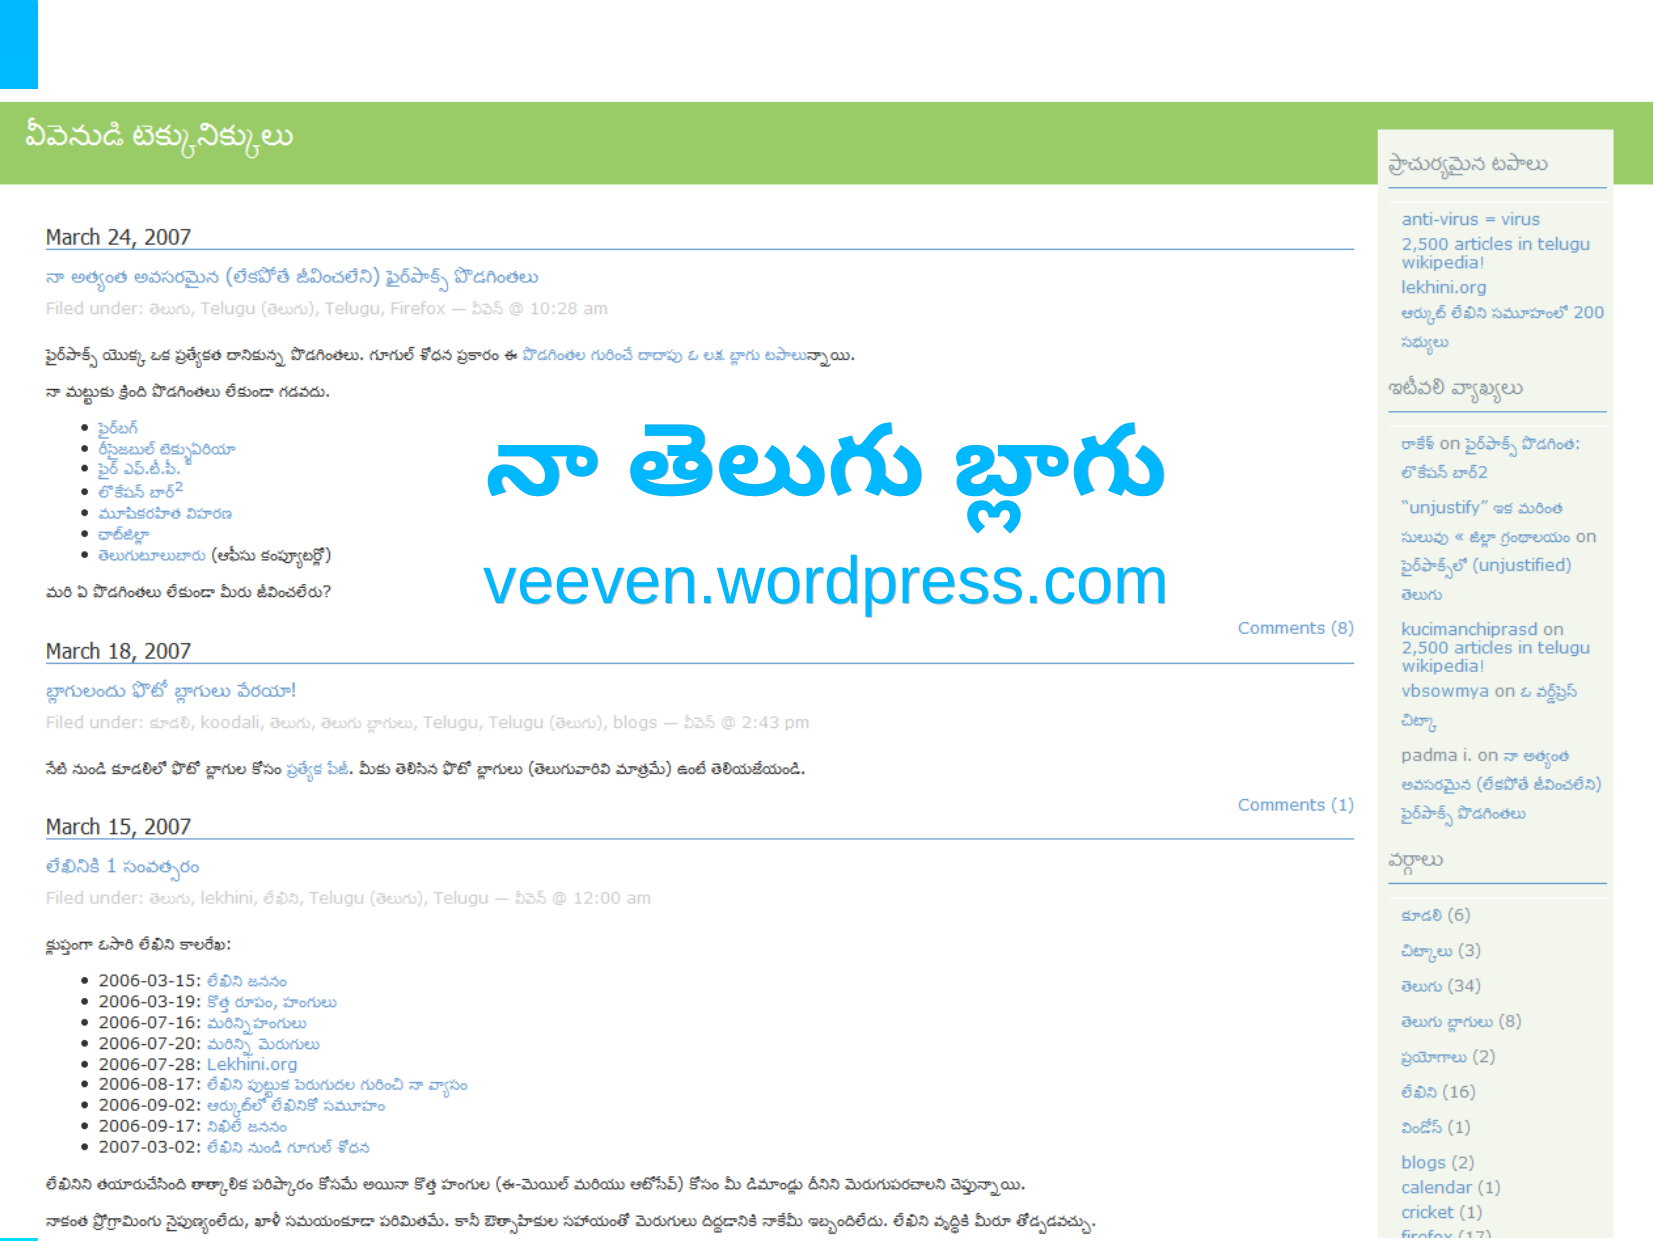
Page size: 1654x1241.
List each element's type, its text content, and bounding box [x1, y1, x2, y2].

picture [0, 0, 1654, 1241]
title నా తెలుగు బ్లాగు veeven.wordpress.com [82, 389, 1571, 637]
